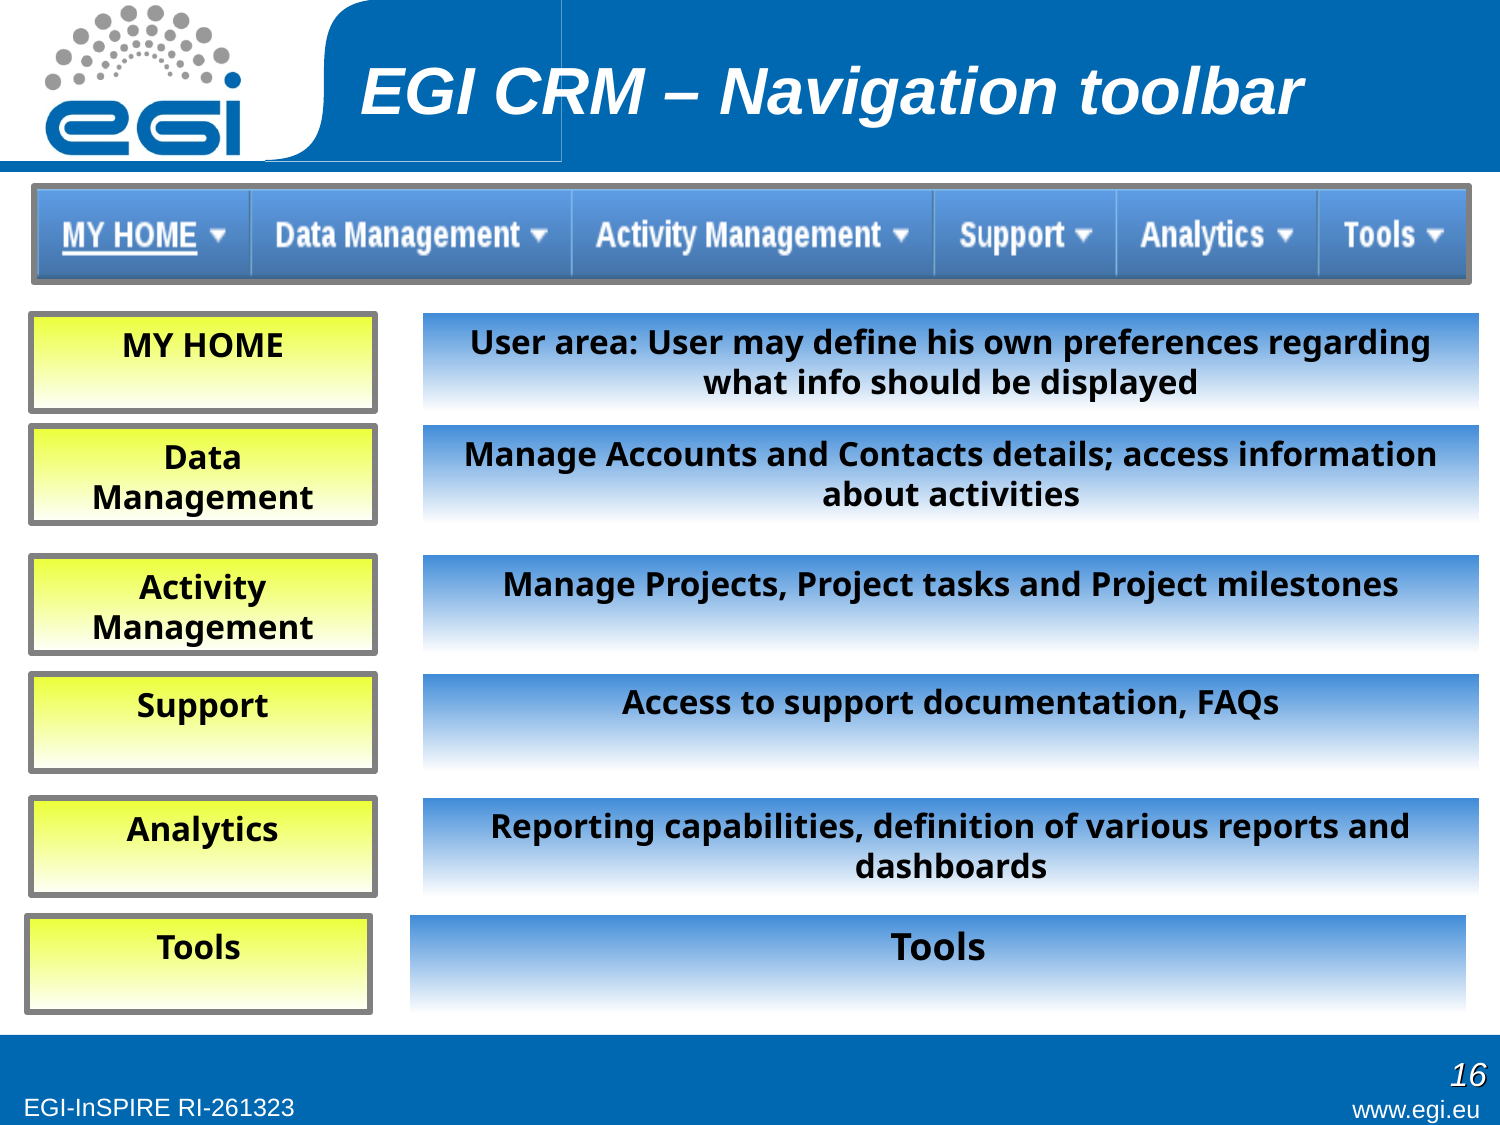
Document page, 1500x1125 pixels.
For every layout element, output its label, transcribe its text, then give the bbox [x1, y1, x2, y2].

text_box Support [31, 674, 375, 771]
text_box EGI CRM – Navigation toolbar [284, 40, 1381, 135]
text_box Tools [410, 915, 1466, 1013]
text_box Analytics [31, 798, 375, 896]
text_box Manage Accounts and Contacts details; access information about activities [423, 425, 1479, 523]
text_box MY HOME [31, 313, 375, 411]
picture [0, 0, 265, 161]
text_box Manage Projects, Project tasks and Project milestones [423, 555, 1479, 653]
text_box Access to support documentation, FAQs [423, 674, 1479, 771]
picture [36, 189, 1466, 280]
text_box Reporting capabilities, definition of various reports and dashboards [423, 798, 1479, 896]
text_box Data Management [31, 425, 375, 523]
text_box User area: User may define his own preferences regarding what info should be displayed [423, 313, 1479, 411]
text_box Activity Management [31, 555, 375, 653]
text_box Tools [26, 915, 371, 1013]
